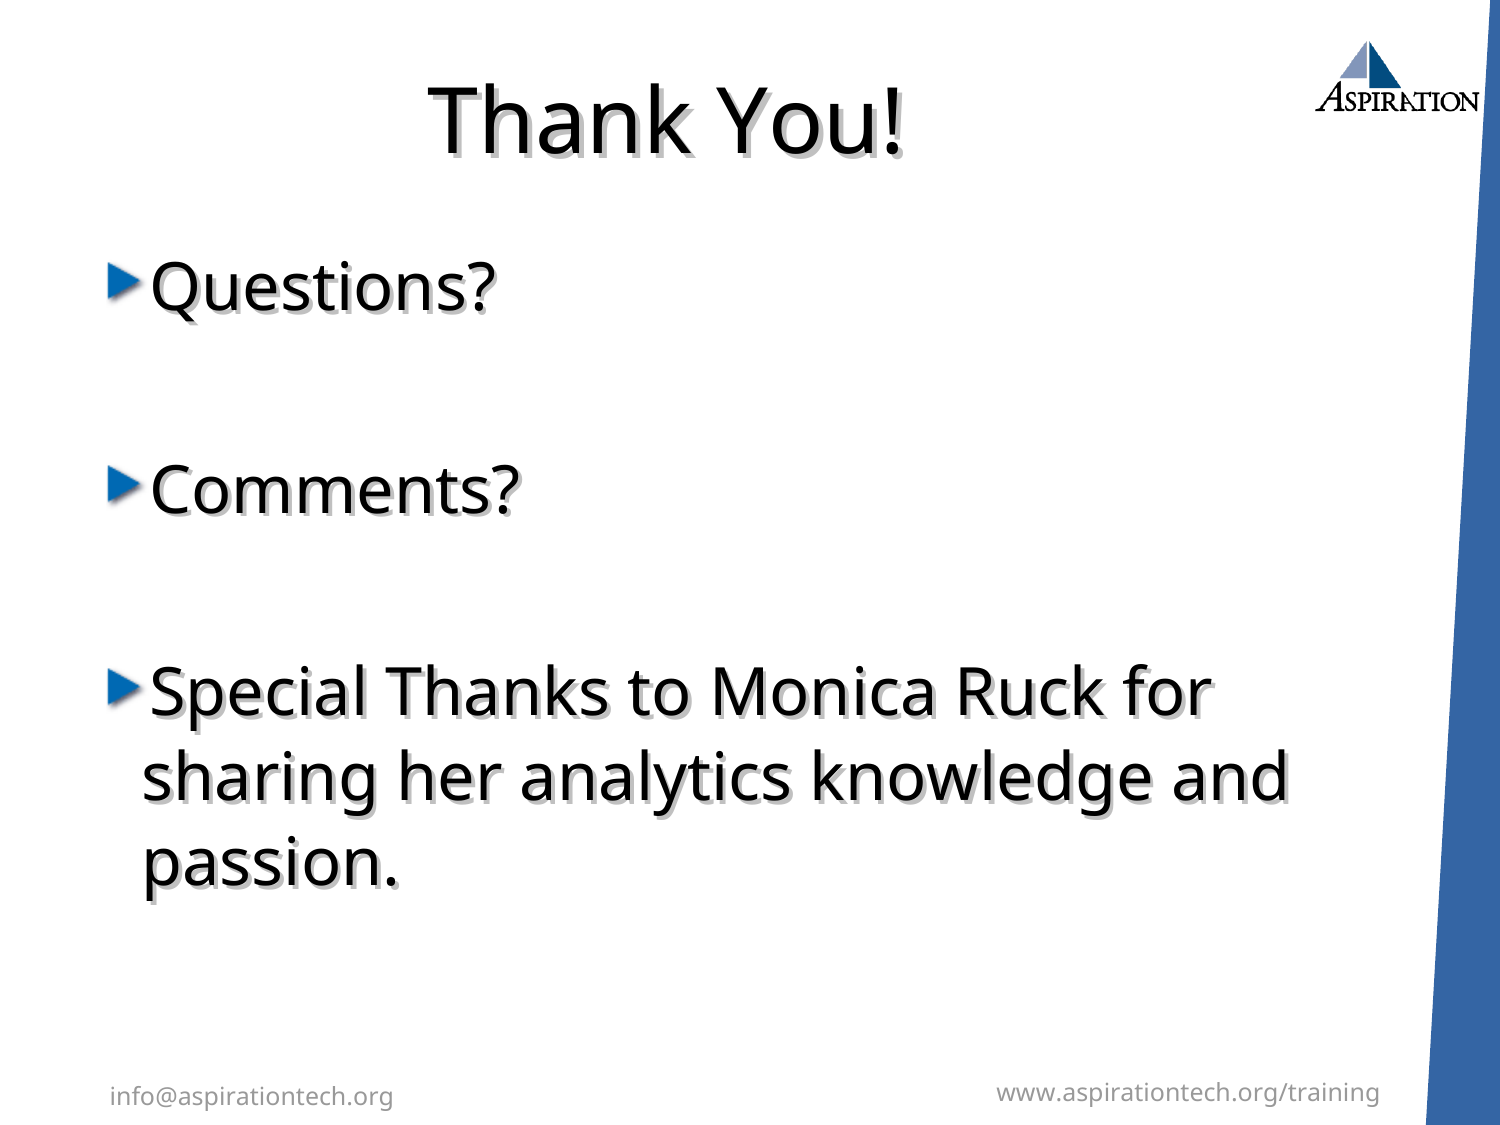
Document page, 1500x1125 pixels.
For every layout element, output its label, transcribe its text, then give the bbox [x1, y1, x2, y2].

title Thank You! [49, 19, 1284, 206]
picture [1315, 41, 1480, 120]
list Questions? Comments? Special Thanks to Monica Ruck for sharing her analytics knowledge and passion. [49, 238, 1447, 892]
